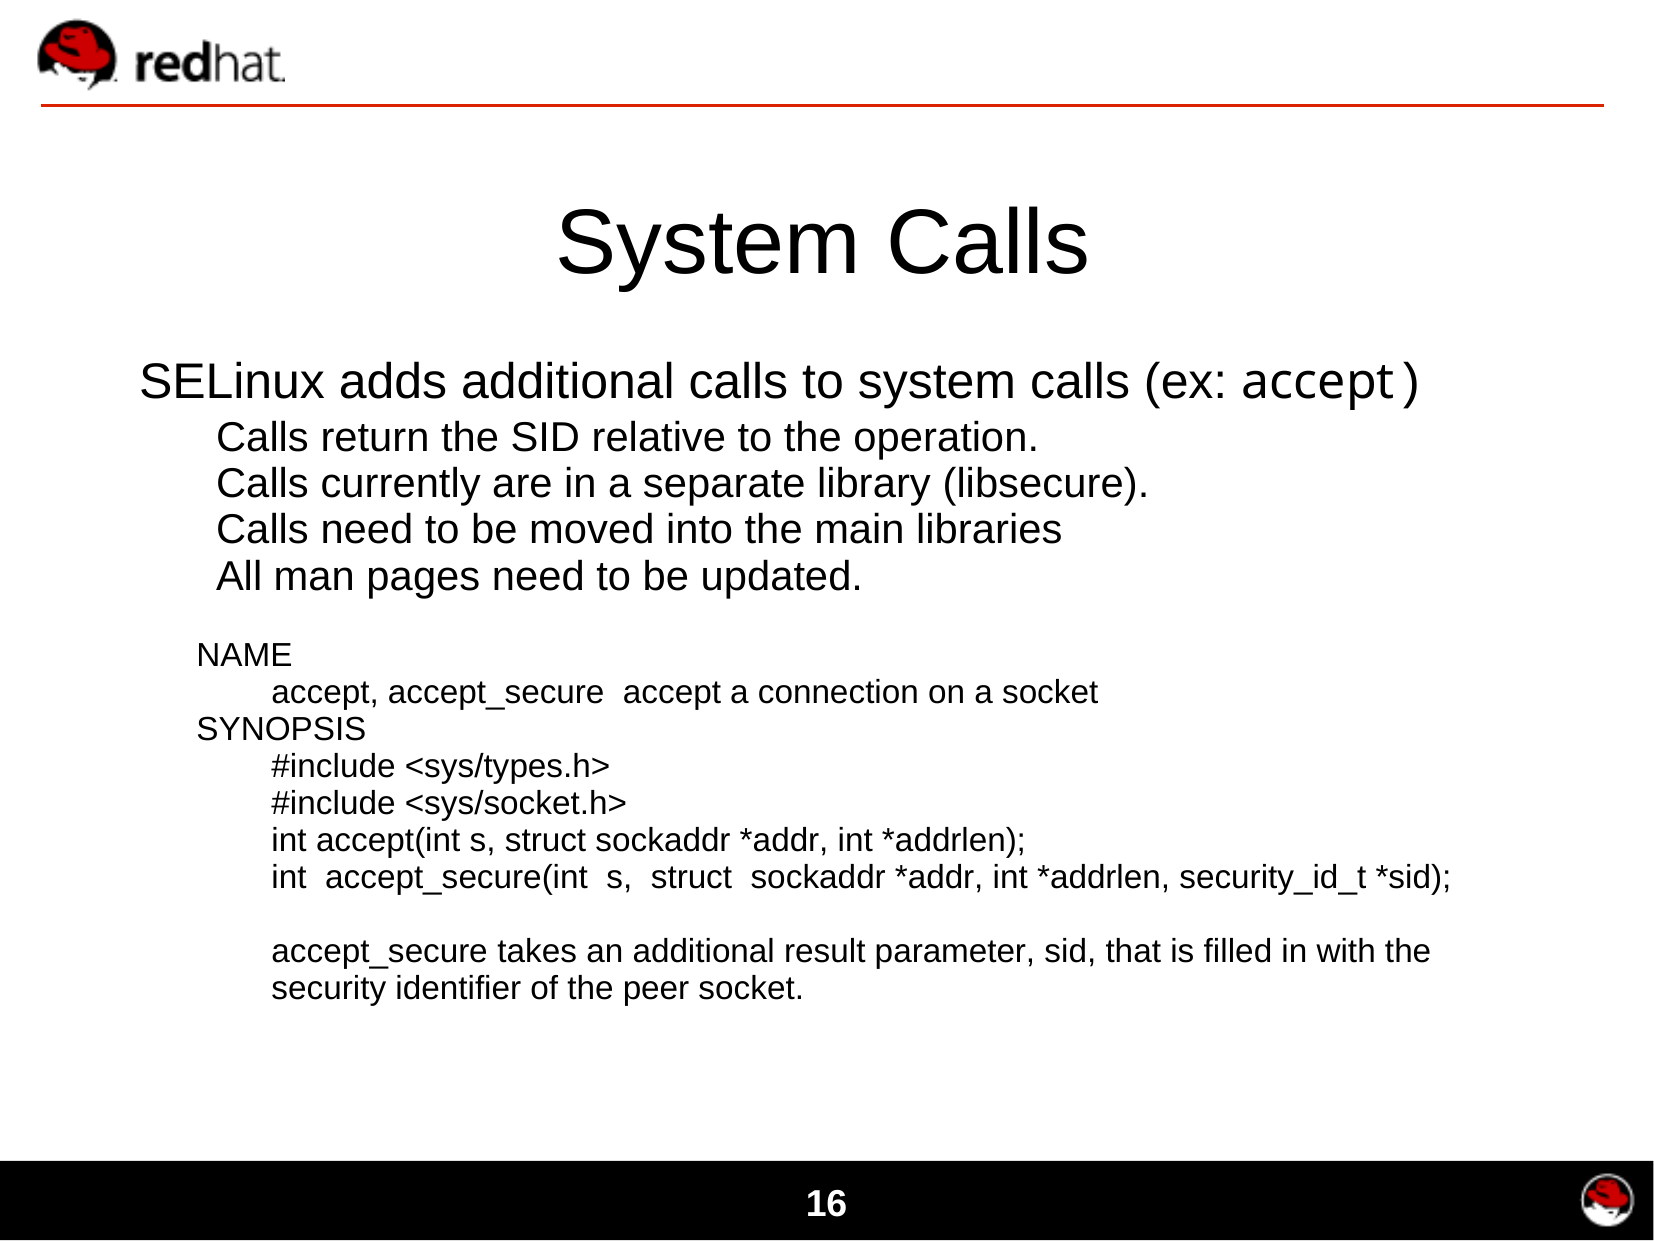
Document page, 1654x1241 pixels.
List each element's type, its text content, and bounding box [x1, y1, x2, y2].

list SELinux adds additional calls to system calls (ex: accept) Calls return the SID relative to the operation. Calls currently are in a separate library (libsecure). Calls need to be moved into the main libraries All man pages need to be updated. NAME accept, accept_secure accept a connection on a socket SYNOPSIS #include <sys/types.h> #include <sys/socket.h> int accept(int s, struct sockaddr *addr, int *addrlen); int accept_secure(int s, struct sockaddr *addr, int *addrlen, security_id_t *sid); accept_secure takes an additional result parameter, sid, that is filled in with the security identifier of the peer socket. [121, 344, 1534, 1212]
picture [36, 17, 285, 101]
title System Calls [117, 137, 1530, 346]
picture [1576, 1170, 1639, 1233]
